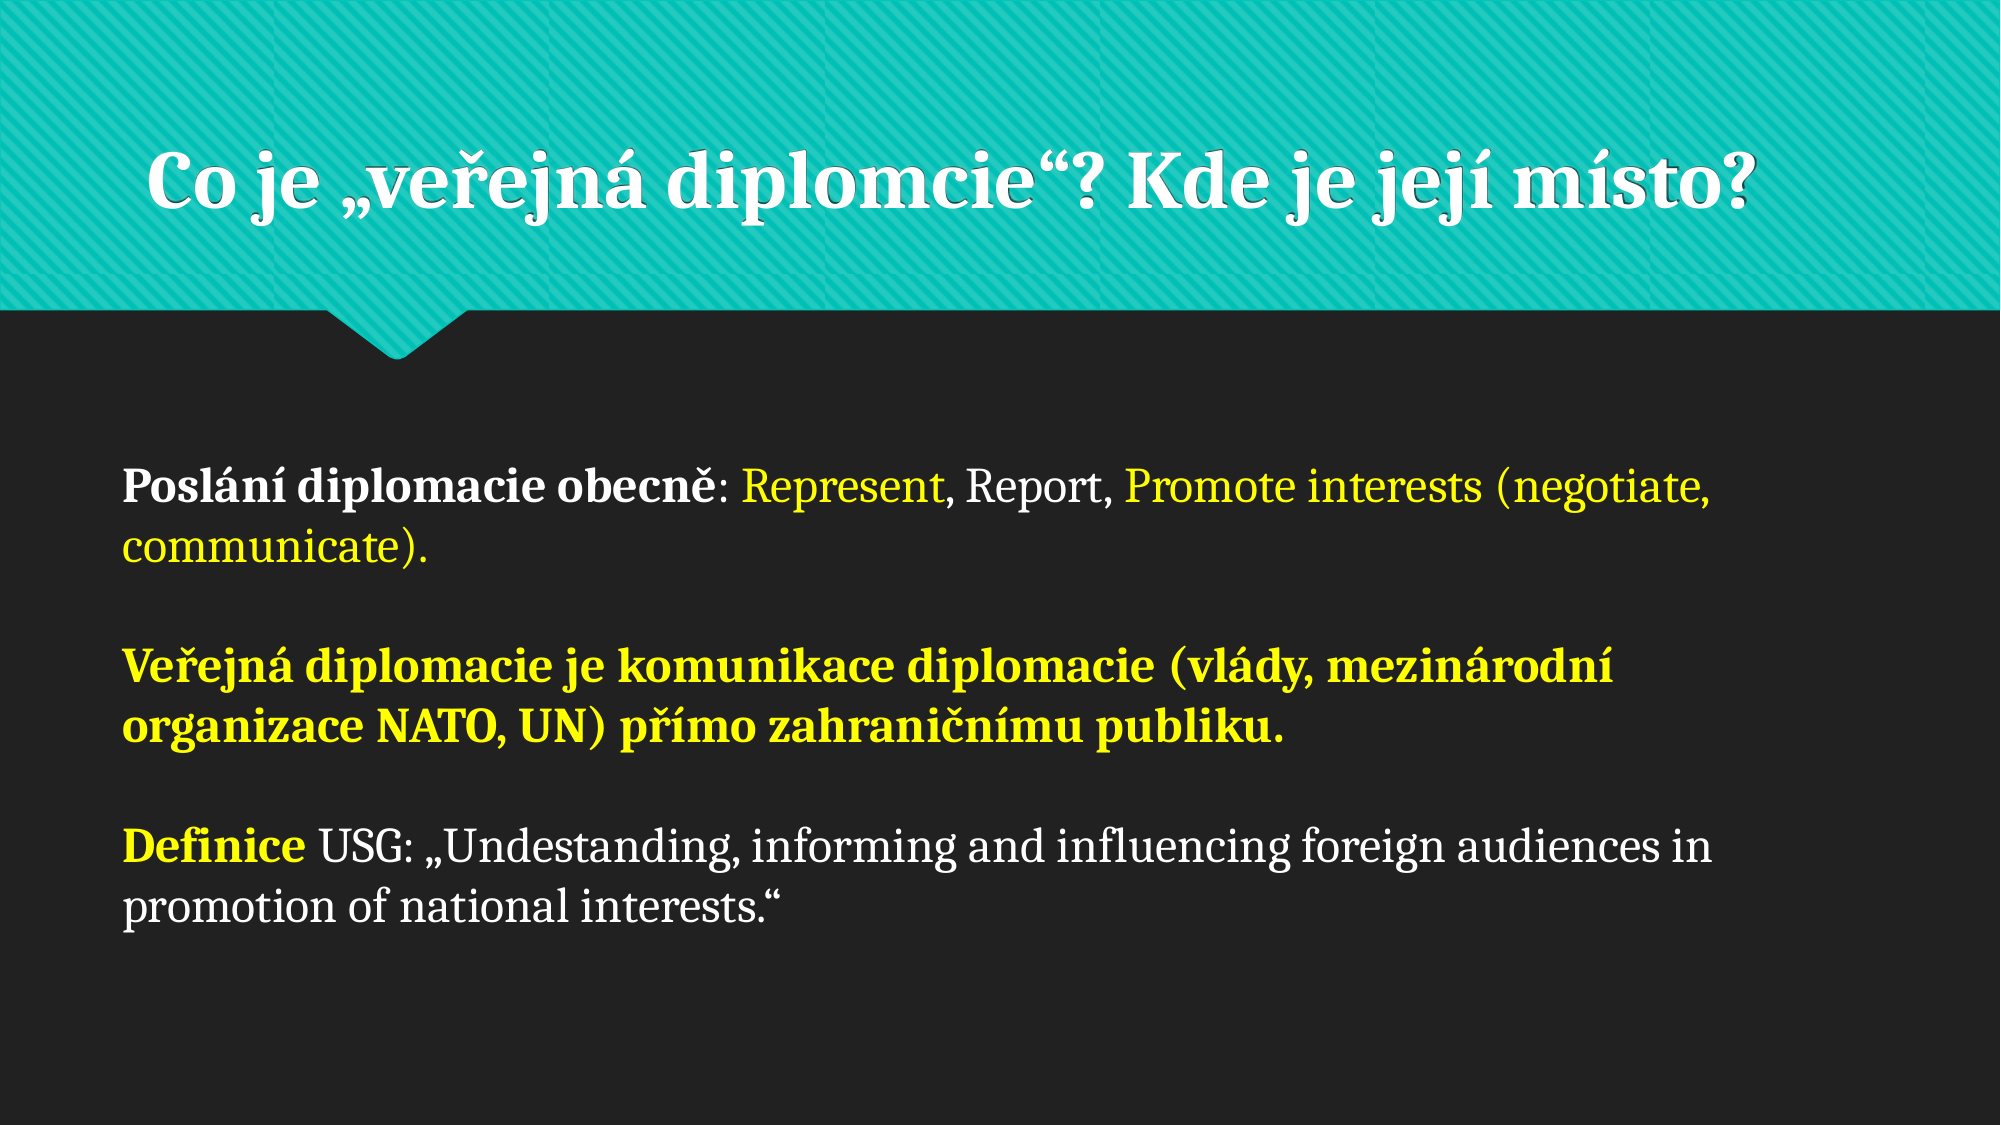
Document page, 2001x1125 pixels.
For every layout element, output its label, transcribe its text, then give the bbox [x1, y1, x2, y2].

title Co je „veřejná diplomcie“? Kde je její místo? [132, 73, 1868, 233]
text_box Poslání diplomacie obecně: Represent, Report, Promote interests (negotiate, communicate). Veřejná diplomacie je komunikace diplomacie (vlády, mezinárodní organizace NATO, UN) přímo zahraničnímu publiku. Definice USG: „Undestanding, informing and influencing foreign audiences in promotion of national interests.“ [107, 445, 1844, 1000]
